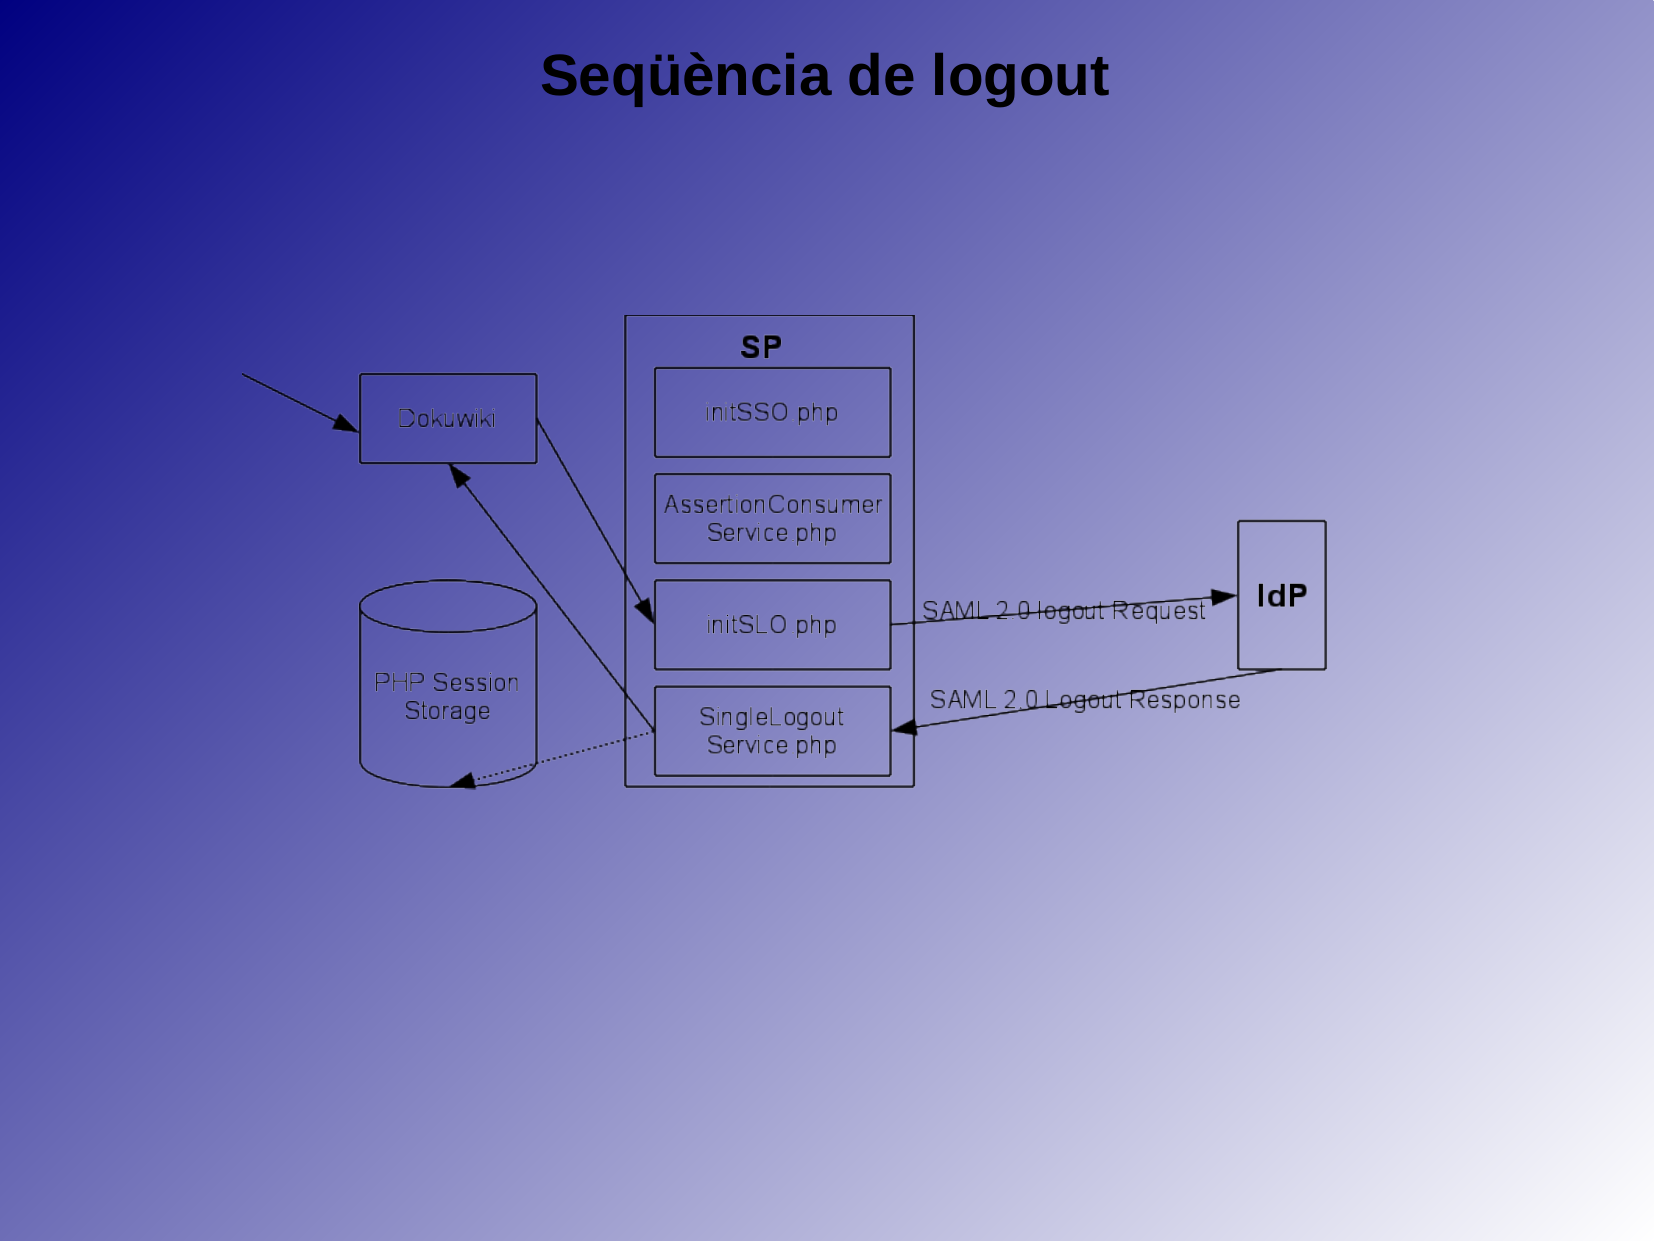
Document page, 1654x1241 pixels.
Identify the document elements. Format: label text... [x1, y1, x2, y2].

text_box Seqüència de logout [525, 35, 1126, 116]
picture [242, 315, 1329, 790]
